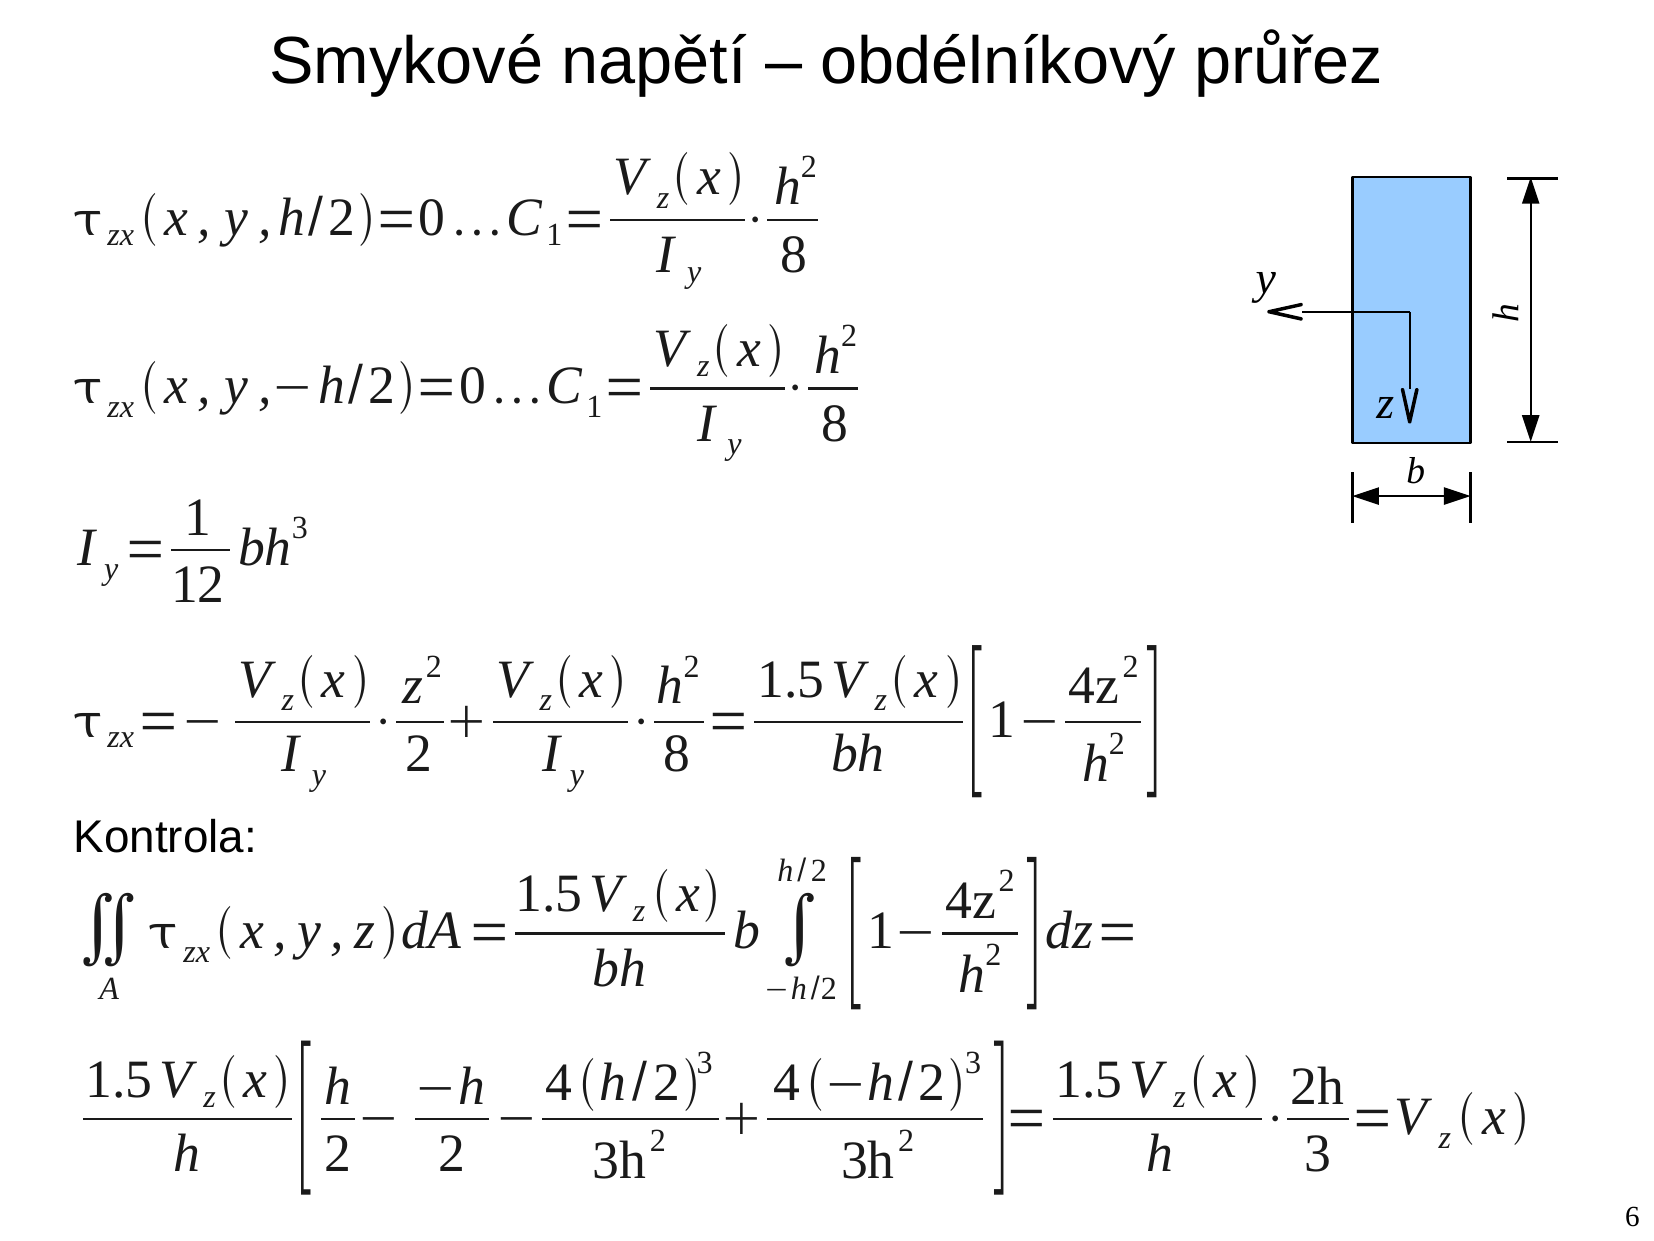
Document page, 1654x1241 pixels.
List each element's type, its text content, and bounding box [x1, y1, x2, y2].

text_box [1352, 313, 1409, 443]
text_box z [1361, 370, 1418, 455]
text_box b [1391, 442, 1440, 503]
text_box y [1240, 245, 1297, 330]
text_box Kontrola: [59, 803, 296, 875]
text_box h [1477, 289, 1538, 338]
text_box [1352, 177, 1471, 443]
chart [53, 147, 1175, 800]
title Smykové napětí – obdélníkový průřez [0, 8, 1654, 113]
chart [59, 854, 1540, 1199]
